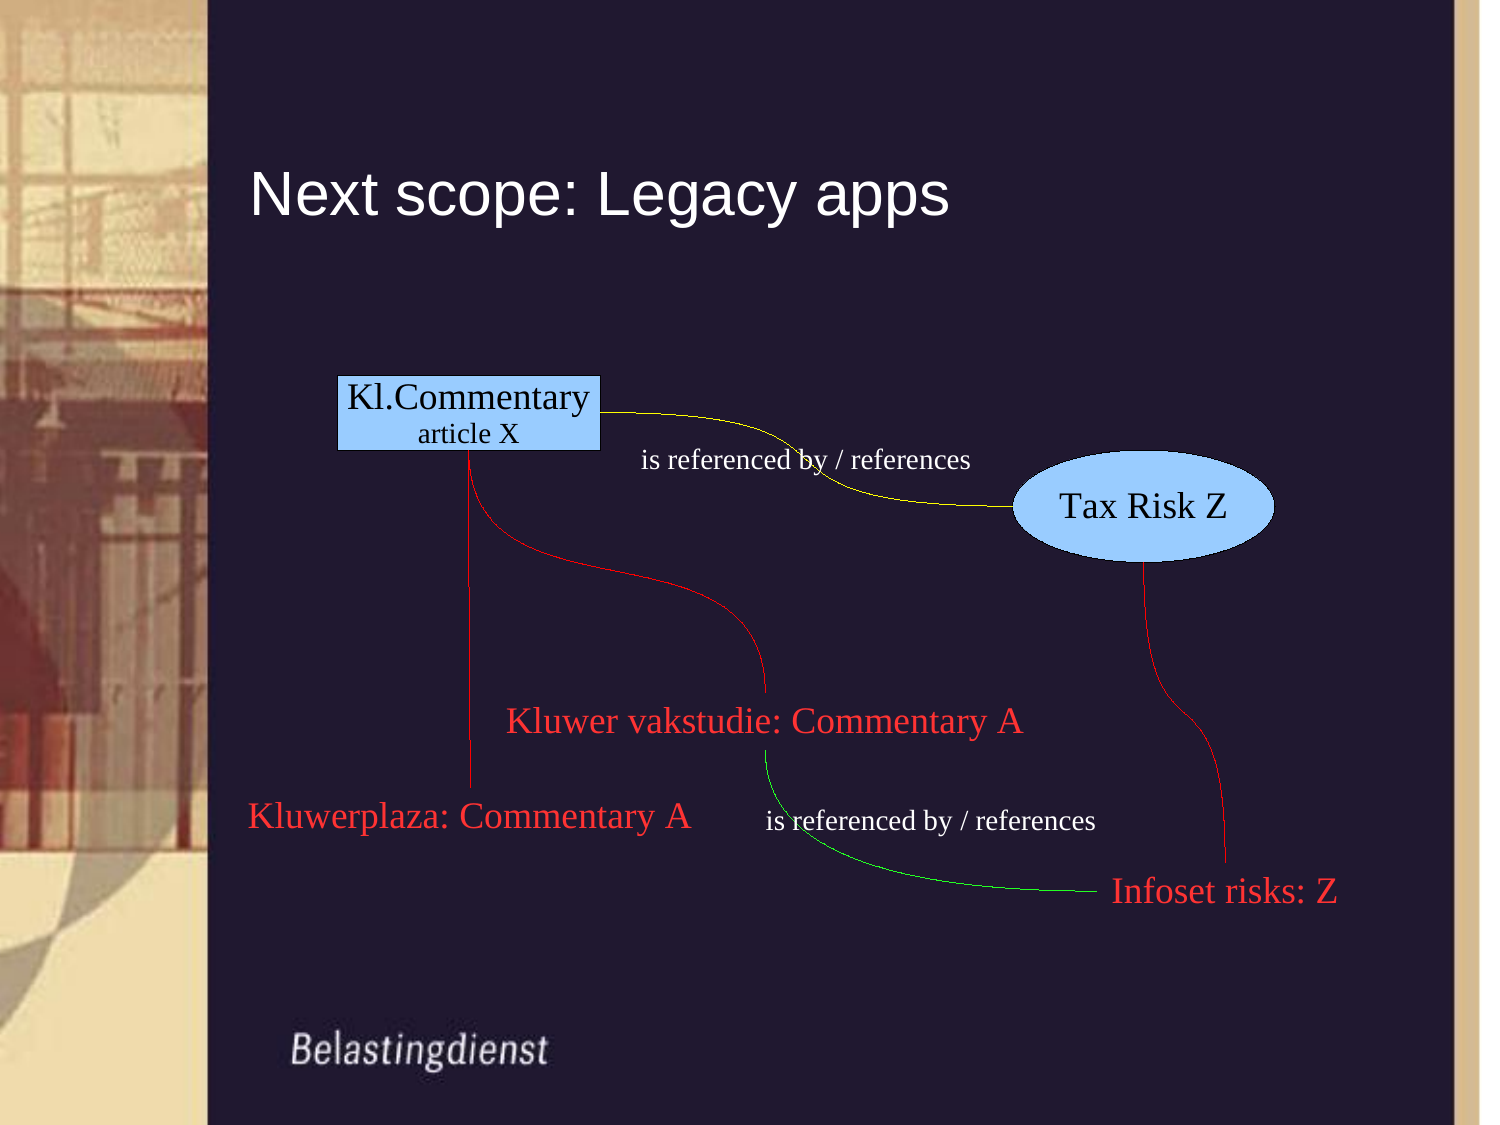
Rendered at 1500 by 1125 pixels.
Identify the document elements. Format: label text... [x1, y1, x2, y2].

text_box Kluwerplaza: Commentary A [232, 787, 708, 845]
picture [0, 0, 1500, 1125]
text_box Tax Risk Z [1012, 450, 1276, 563]
text_box Kluwer vakstudie: Commentary A [491, 692, 1040, 751]
text_box Infoset risks: Z [1096, 862, 1354, 920]
text_box Kl.Commentary article X [337, 375, 601, 451]
title Next scope: Legacy apps [249, 99, 1387, 288]
